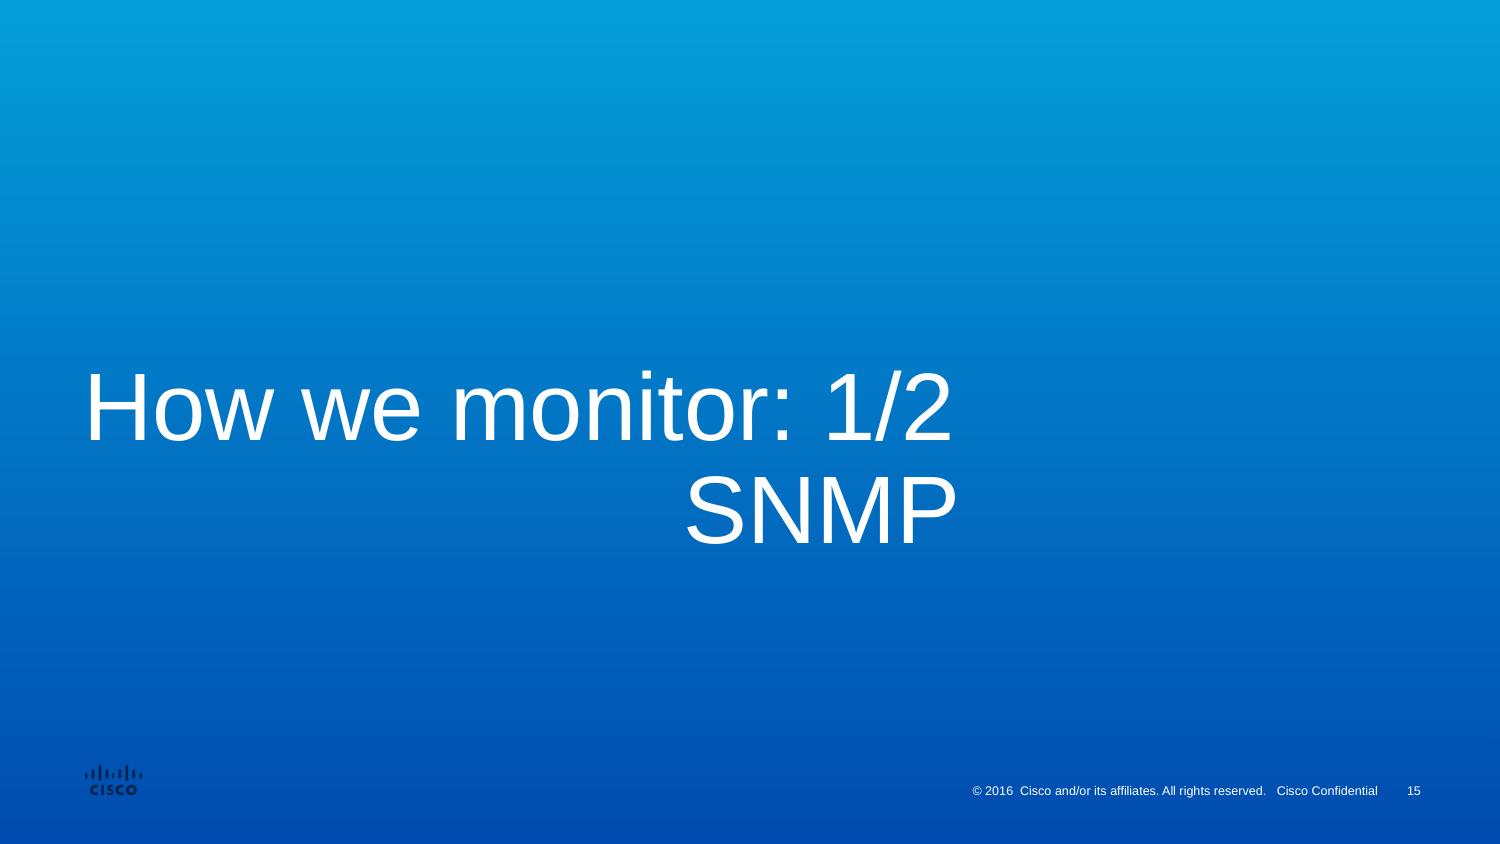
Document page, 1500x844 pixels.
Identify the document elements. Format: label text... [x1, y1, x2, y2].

title How we monitor: 1/2 SNMP [68, 150, 1315, 572]
